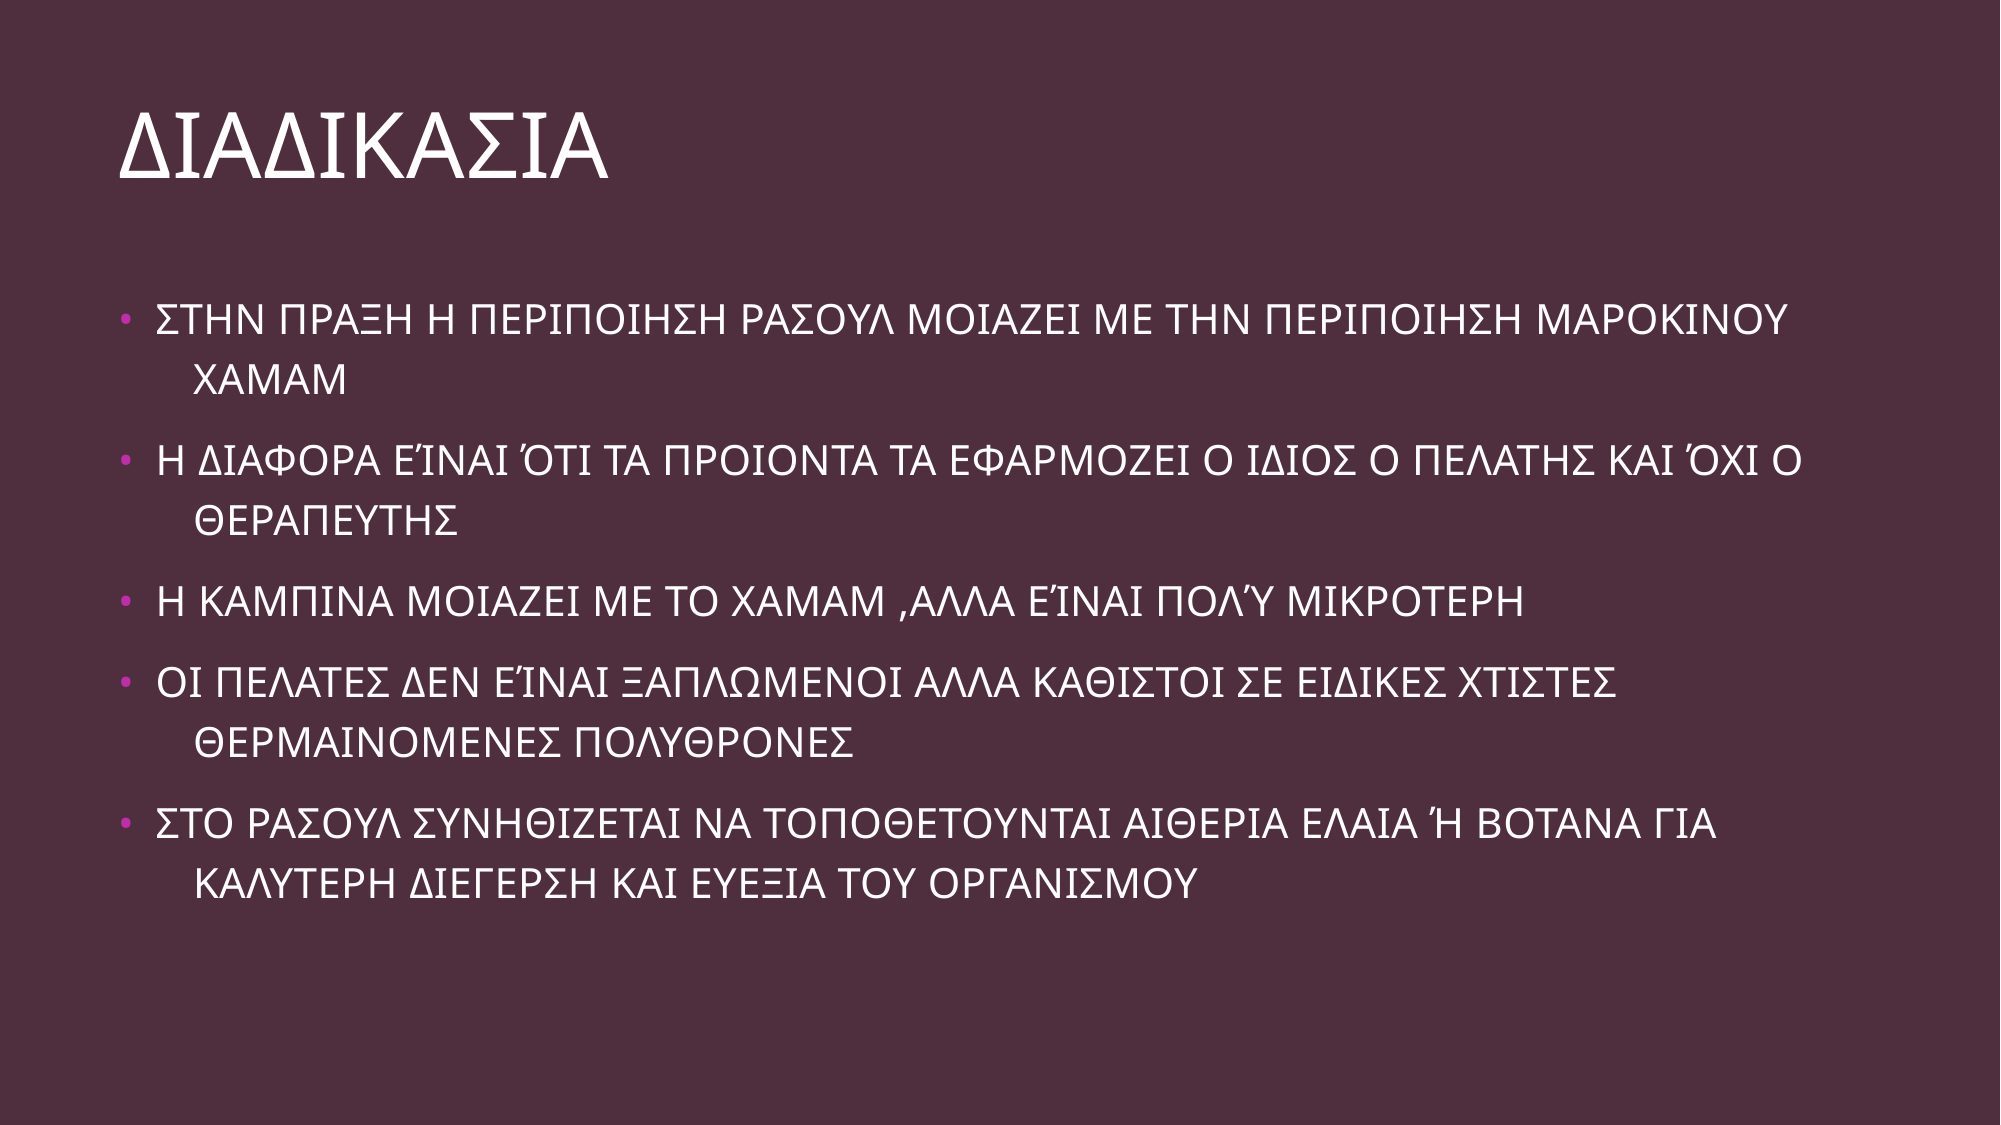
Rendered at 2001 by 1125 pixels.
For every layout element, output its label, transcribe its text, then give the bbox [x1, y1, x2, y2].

title ΔΙΑΔΙΚΑΣΙΑ [118, 101, 745, 233]
list ΣΤΗΝ ΠΡΑΞΗ Η ΠΕΡΙΠΟΙΗΣΗ ΡΑΣΟΥΛ ΜΟΙΑΖΕΙ ΜΕ ΤΗΝ ΠΕΡΙΠΟΙΗΣΗ ΜΑΡΟΚΙΝΟΥ ΧΑΜΑΜ Η ΔΙΑΦΟΡΑ ΕΊΝΑΙ ΌΤΙ ΤΑ ΠΡΟΙΟΝΤΑ ΤΑ ΕΦΑΡΜΟΖΕΙ Ο ΙΔΙΟΣ Ο ΠΕΛΑΤΗΣ ΚΑΙ ΌΧΙ Ο ΘΕΡΑΠΕΥΤΗΣ Η ΚΑΜΠΙΝΑ ΜΟΙΑΖΕΙ ΜΕ ΤΟ ΧΑΜΑΜ ,ΑΛΛΑ ΕΊΝΑΙ ΠΟΛΎ ΜΙΚΡΟΤΕΡΗ ΟΙ ΠΕΛΑΤΕΣ ΔΕΝ ΕΊΝΑΙ ΞΑΠΛΩΜΕΝΟΙ ΑΛΛΑ ΚΑΘΙΣΤΟΙ ΣΕ ΕΙΔΙΚΕΣ ΧΤΙΣΤΕΣ ΘΕΡΜΑΙΝΟΜΕΝΕΣ ΠΟΛΥΘΡΟΝΕΣ ΣΤΟ ΡΑΣΟΥΛ ΣΥΝΗΘΙΖΕΤΑΙ ΝΑ ΤΟΠΟΘΕΤΟΥΝΤΑΙ ΑΙΘΕΡΙΑ ΕΛΑΙΑ Ή ΒΟΤΑΝΑ ΓΙΑ ΚΑΛΥΤΕΡΗ ΔΙΕΓΕΡΣΗ ΚΑΙ ΕΥΕΞΙΑ ΤΟΥ ΟΡΓΑΝΙΣΜΟΥ [118, 283, 1879, 947]
